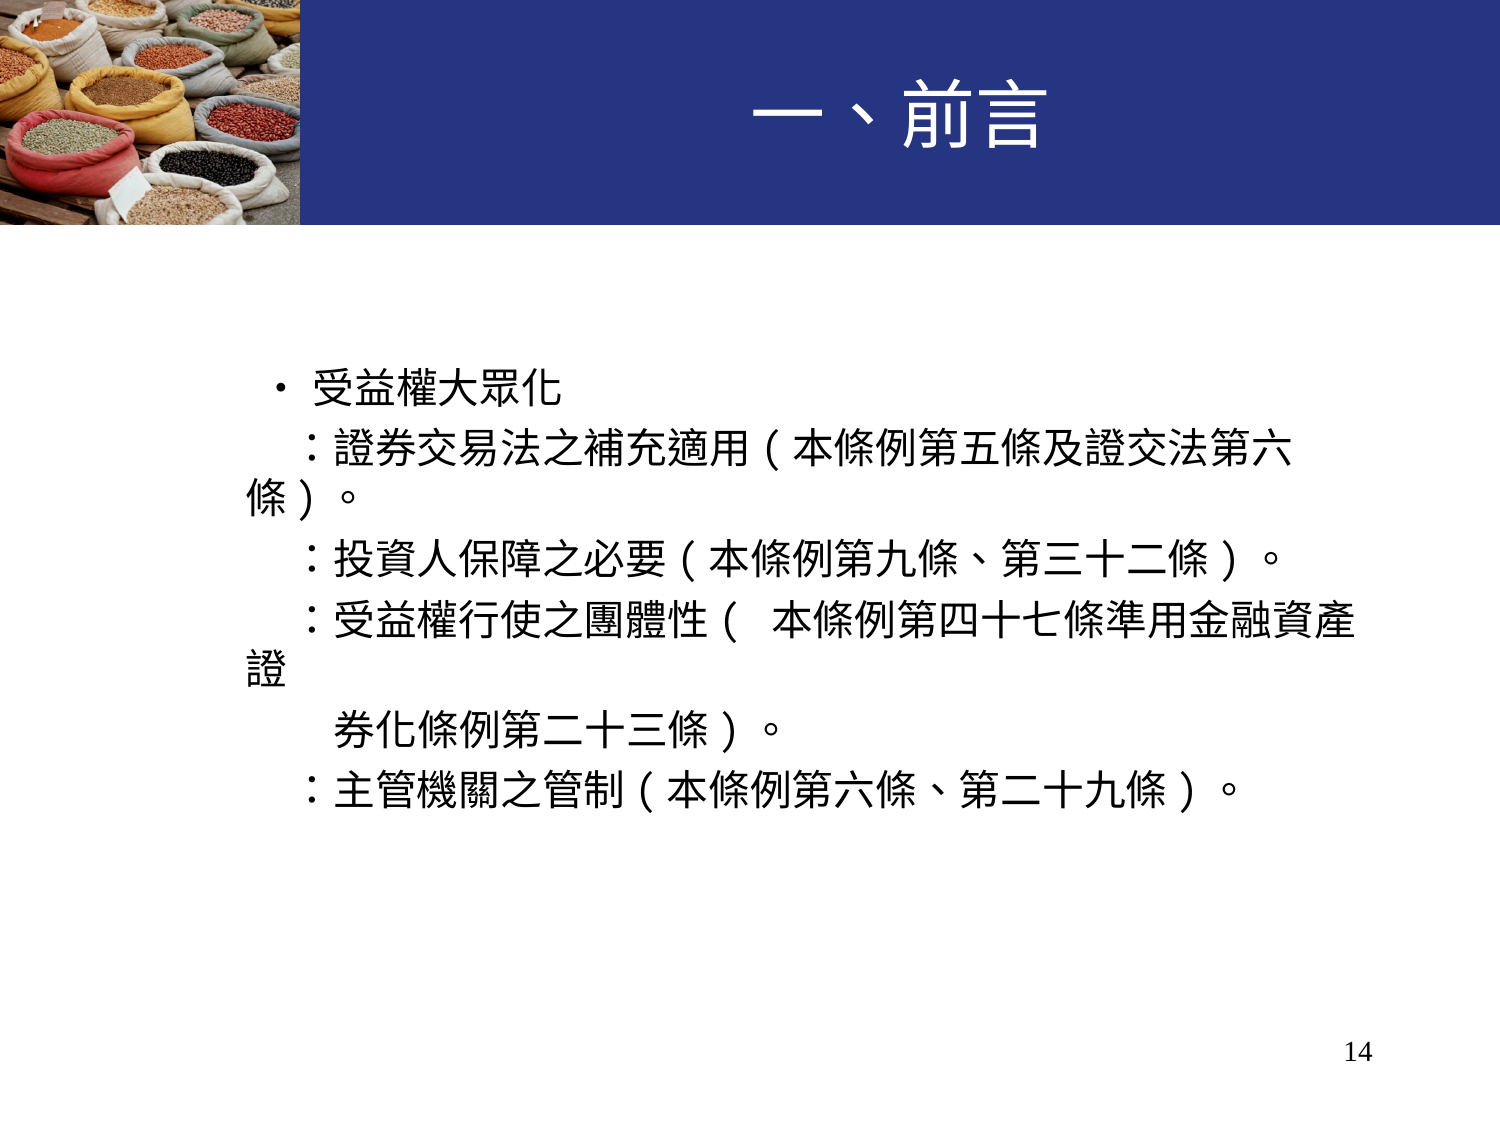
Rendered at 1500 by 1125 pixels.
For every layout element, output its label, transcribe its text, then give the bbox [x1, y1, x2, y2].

title 一、前言 [300, 0, 1500, 225]
picture [0, 0, 300, 225]
list ‧受益權大眾化 ：證券交易法之補充適用(本條例第五條及證交法第六條)。 ：投資人保障之必要(本條例第九條、第三十二條)。 ：受益權行使之團體性( 本條例第四十七條準用金融資產證 券化條例第二十三條)。 ：主管機關之管制(本條例第六條、第二十九條)。 [104, 293, 1380, 956]
